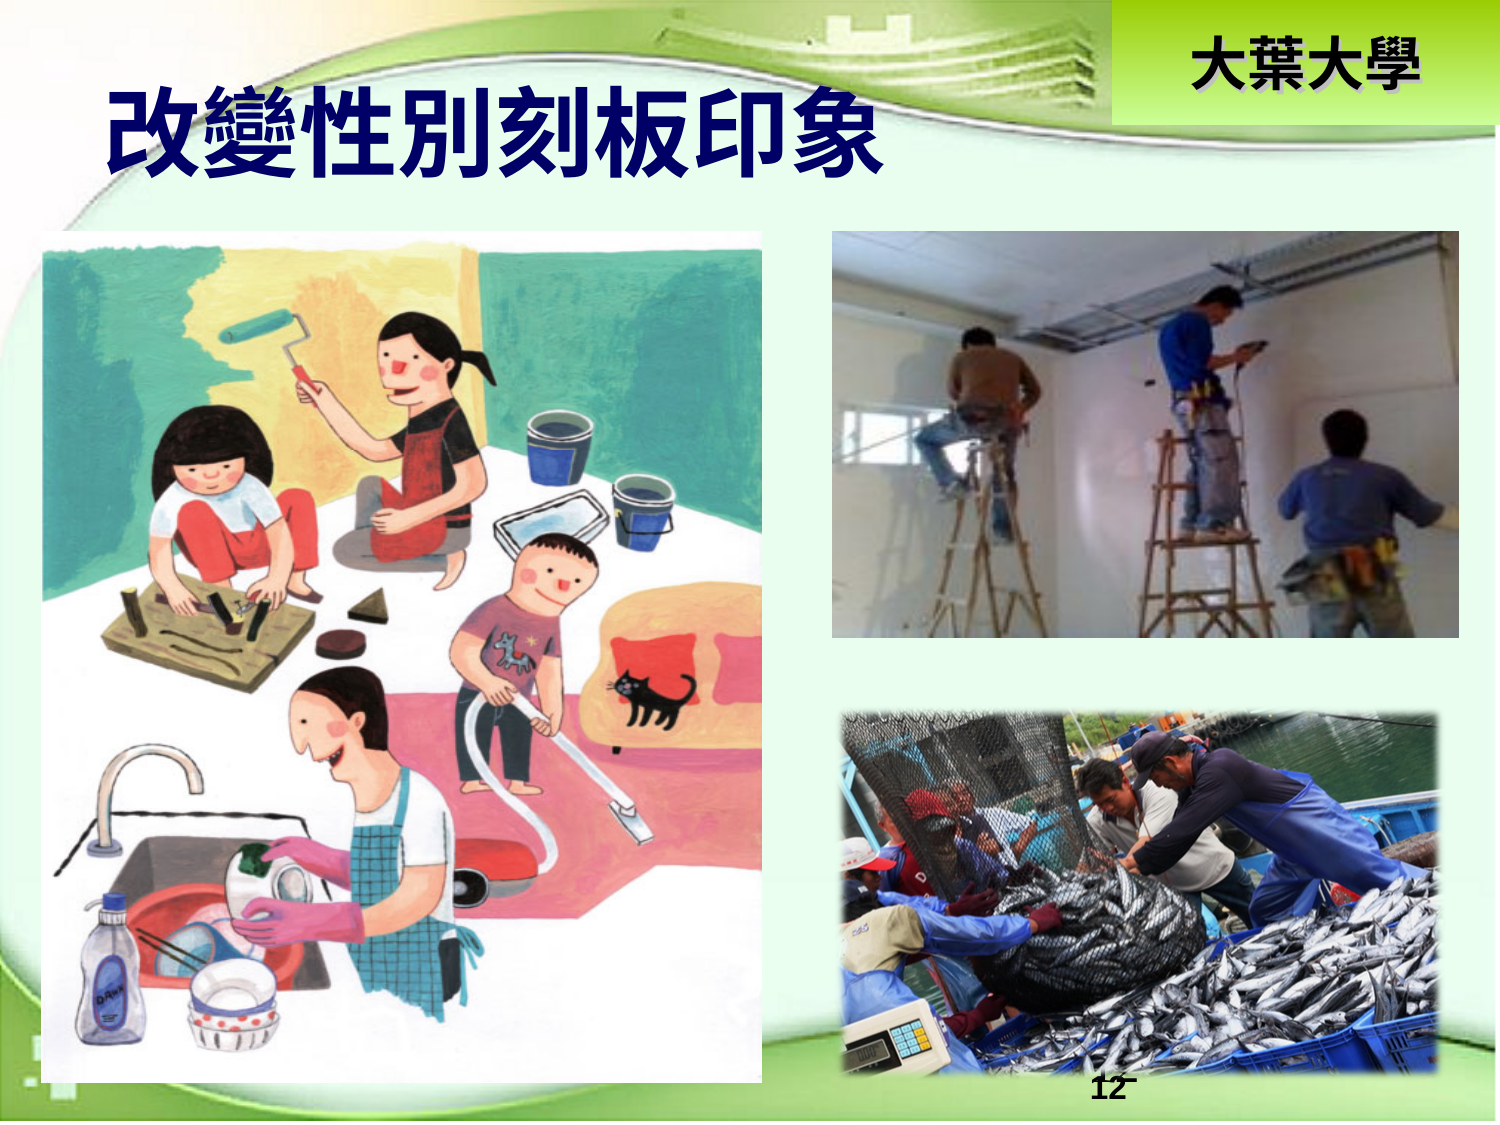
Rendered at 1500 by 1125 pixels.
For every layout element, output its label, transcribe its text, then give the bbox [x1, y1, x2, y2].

picture [832, 703, 1448, 1084]
picture [832, 231, 1459, 639]
text_box [1074, 1084, 1388, 1101]
text_box 改變性別刻板印象 [88, 63, 1426, 669]
picture [41, 231, 762, 1083]
